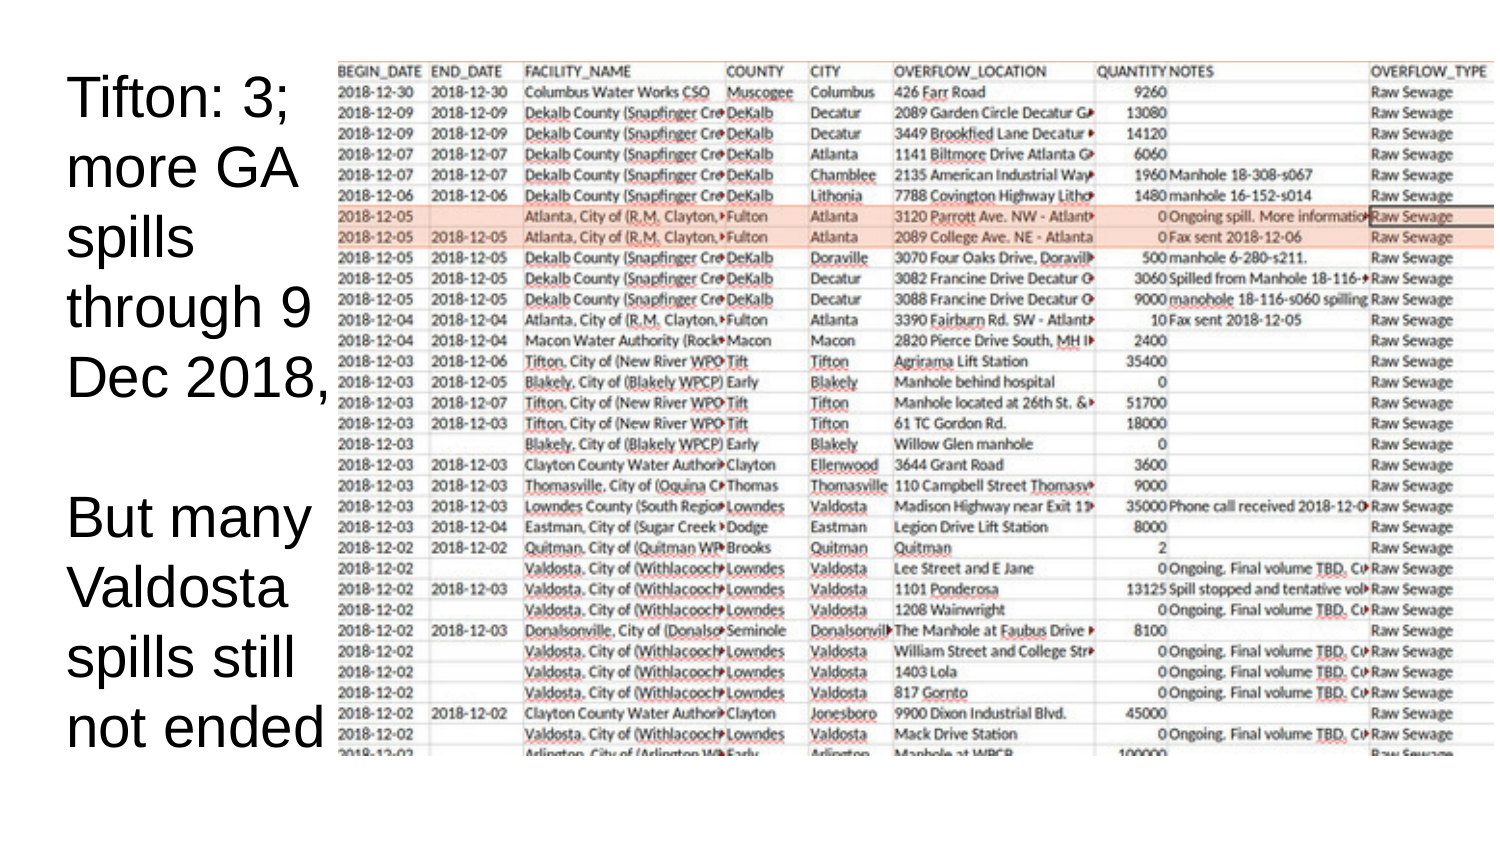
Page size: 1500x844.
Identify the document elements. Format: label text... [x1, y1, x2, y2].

picture [338, 61, 1494, 756]
title Tifton: 3; more GA spills through 9 Dec 2018, But many Valdosta spills still not ended [51, 44, 402, 777]
